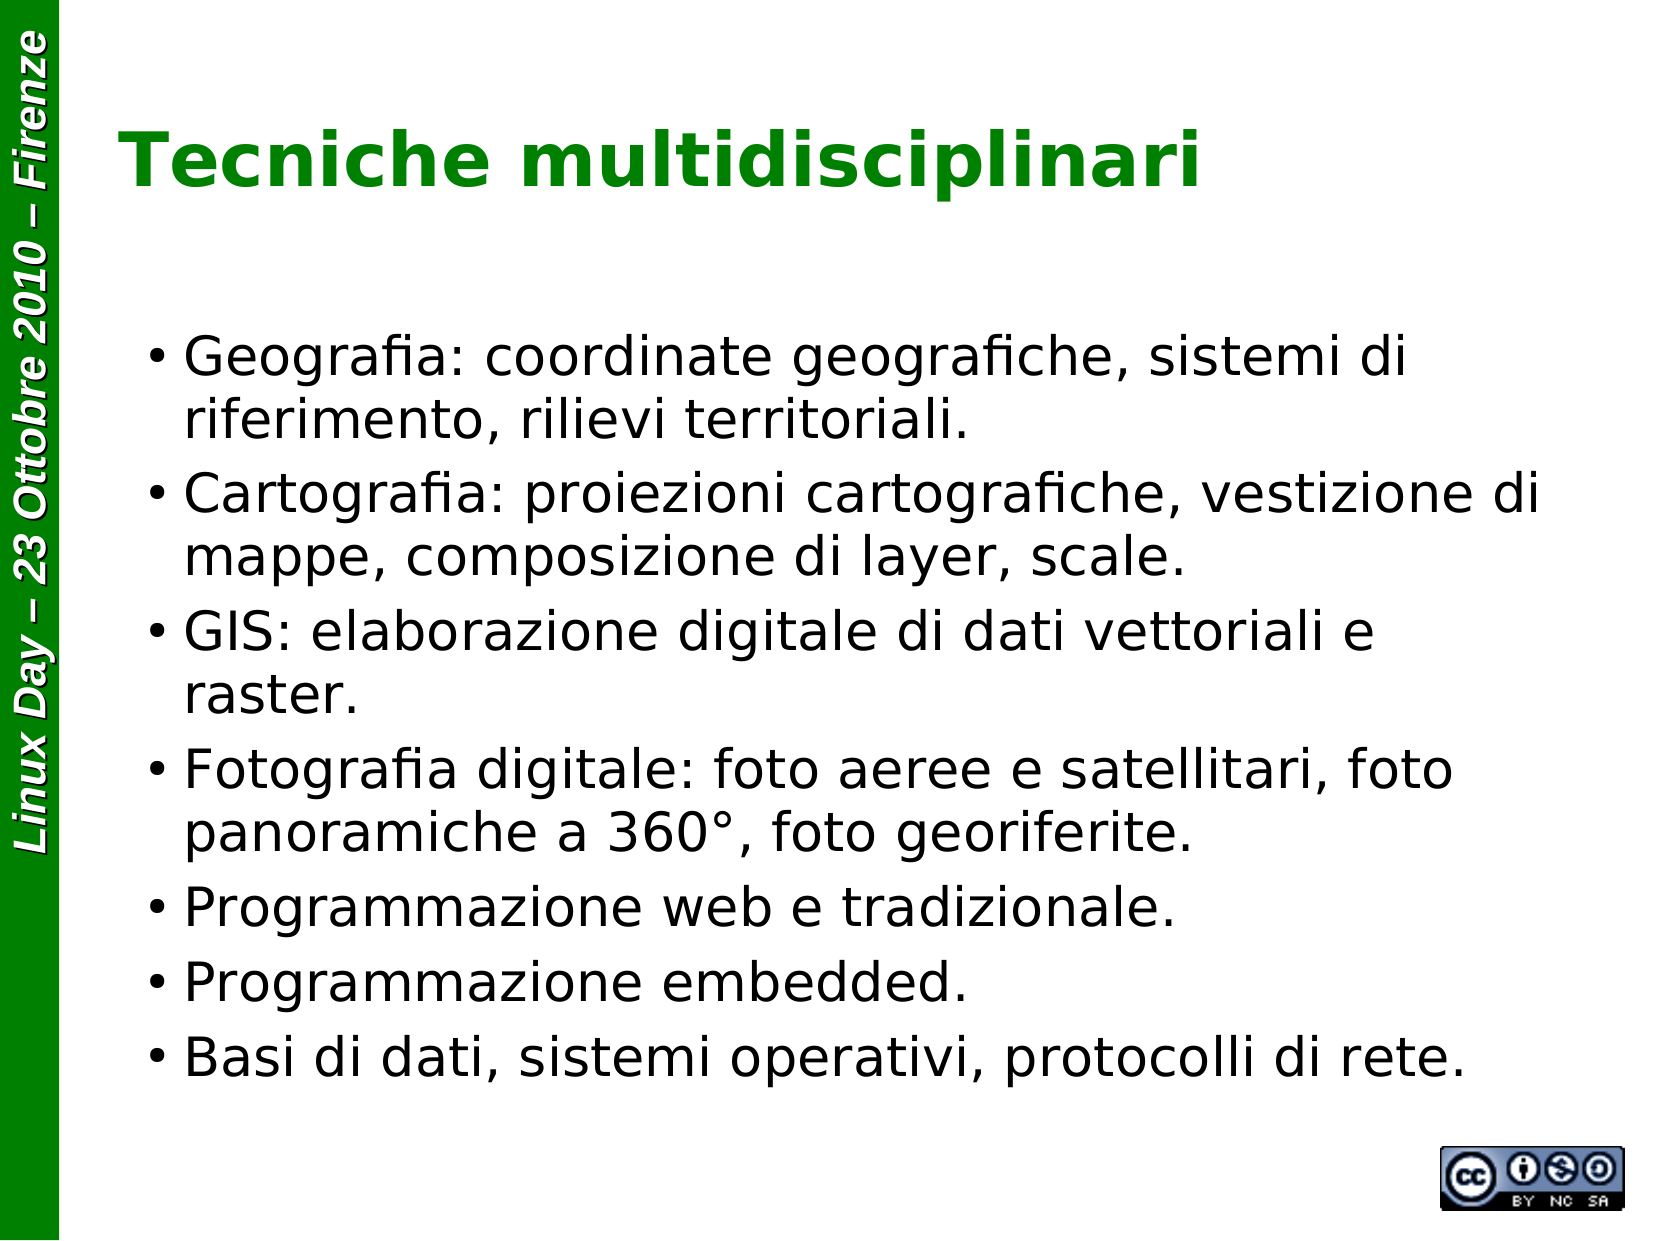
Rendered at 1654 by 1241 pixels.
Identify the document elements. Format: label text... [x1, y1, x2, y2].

picture [1440, 1146, 1625, 1211]
list Geografia: coordinate geografiche, sistemi di riferimento, rilievi territoriali. Cartografia: proiezioni cartografiche, vestizione di mappe, composizione di layer, scale. GIS: elaborazione digitale di dati vettoriali e raster. Fotografia digitale: foto aeree e satellitari, foto panoramiche a 360°, foto georiferite. Programmazione web e tradizionale. Programmazione embedded. Basi di dati, sistemi operativi, protocolli di rete. [147, 324, 1571, 1148]
title Tecniche multidisciplinari [118, 56, 1394, 264]
